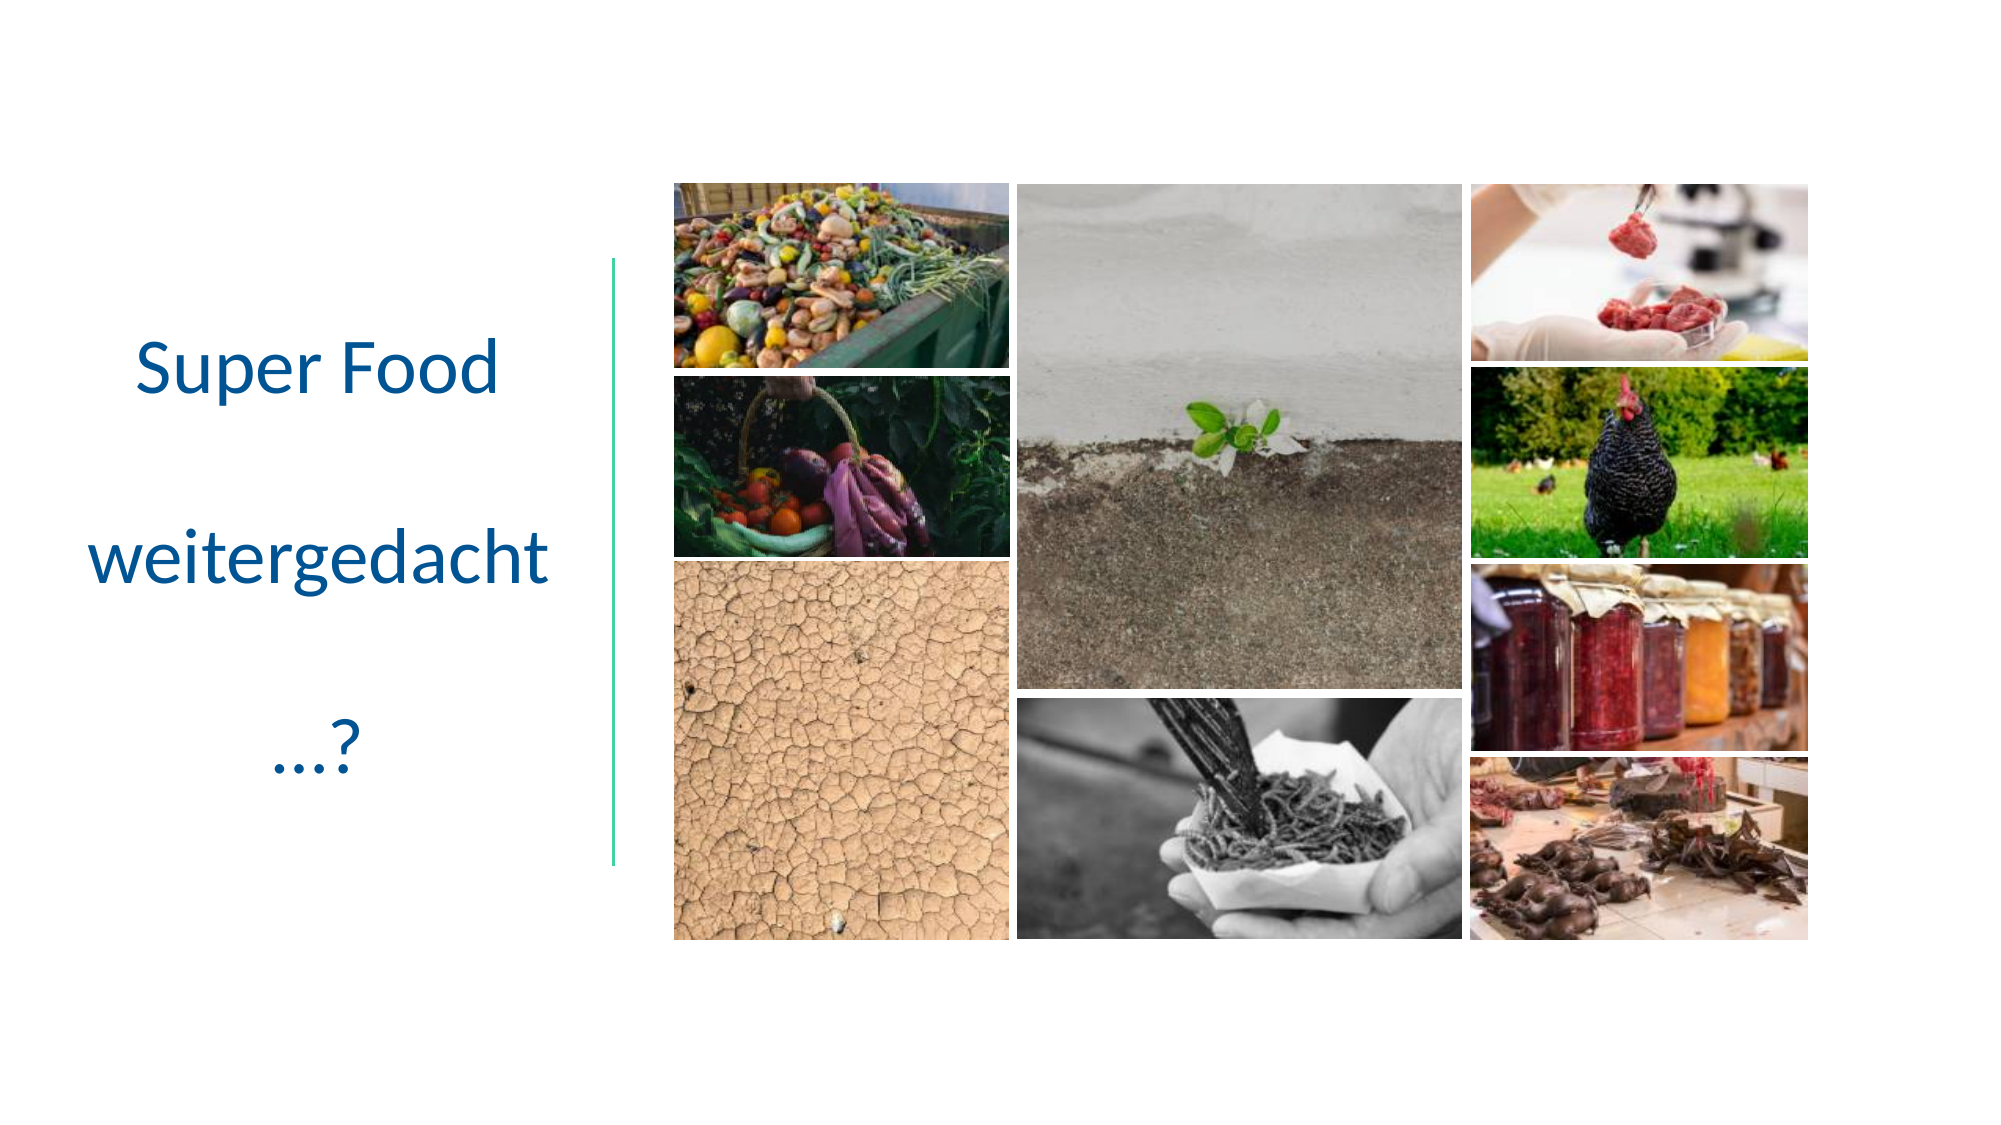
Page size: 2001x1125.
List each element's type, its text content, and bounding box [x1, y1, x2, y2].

picture [1471, 184, 1808, 361]
picture [1470, 757, 1808, 940]
picture [1471, 367, 1808, 558]
picture [674, 561, 1009, 940]
picture [674, 183, 1009, 368]
picture [674, 376, 1010, 558]
picture [1471, 564, 1808, 751]
picture [1017, 698, 1462, 940]
text_box Super Food weitergedacht …? [69, 307, 568, 798]
picture [1017, 184, 1462, 689]
